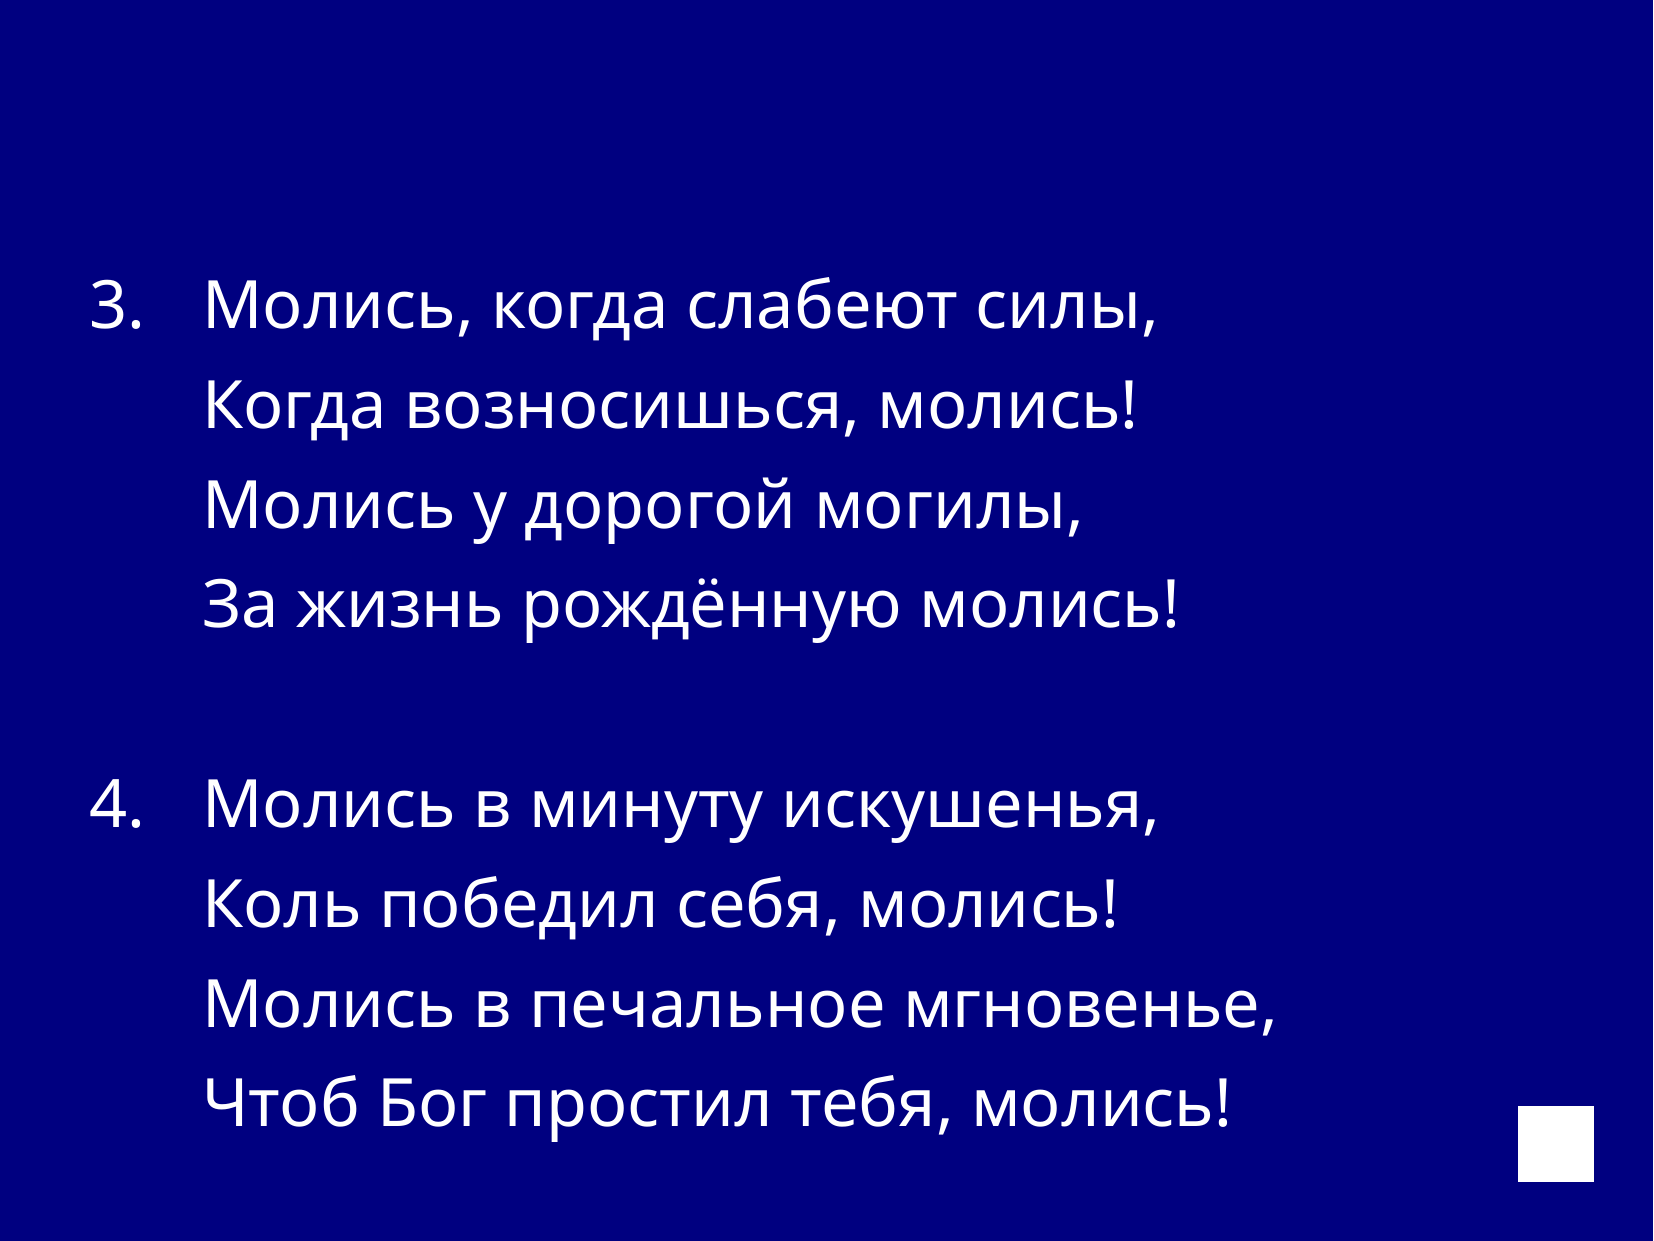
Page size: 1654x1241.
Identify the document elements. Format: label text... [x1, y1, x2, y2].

text_box [1518, 1106, 1594, 1182]
text_box 3. Молись, когда слабеют силы, Когда возносишься, молись! Молись у дорогой могилы, За жизнь рождённую молись! 4. Молись в минуту искушенья, Коль победил себя, молись! Молись в печальное мгновенье, Чтоб Бог простил тебя, молись! [75, 150, 1576, 1163]
